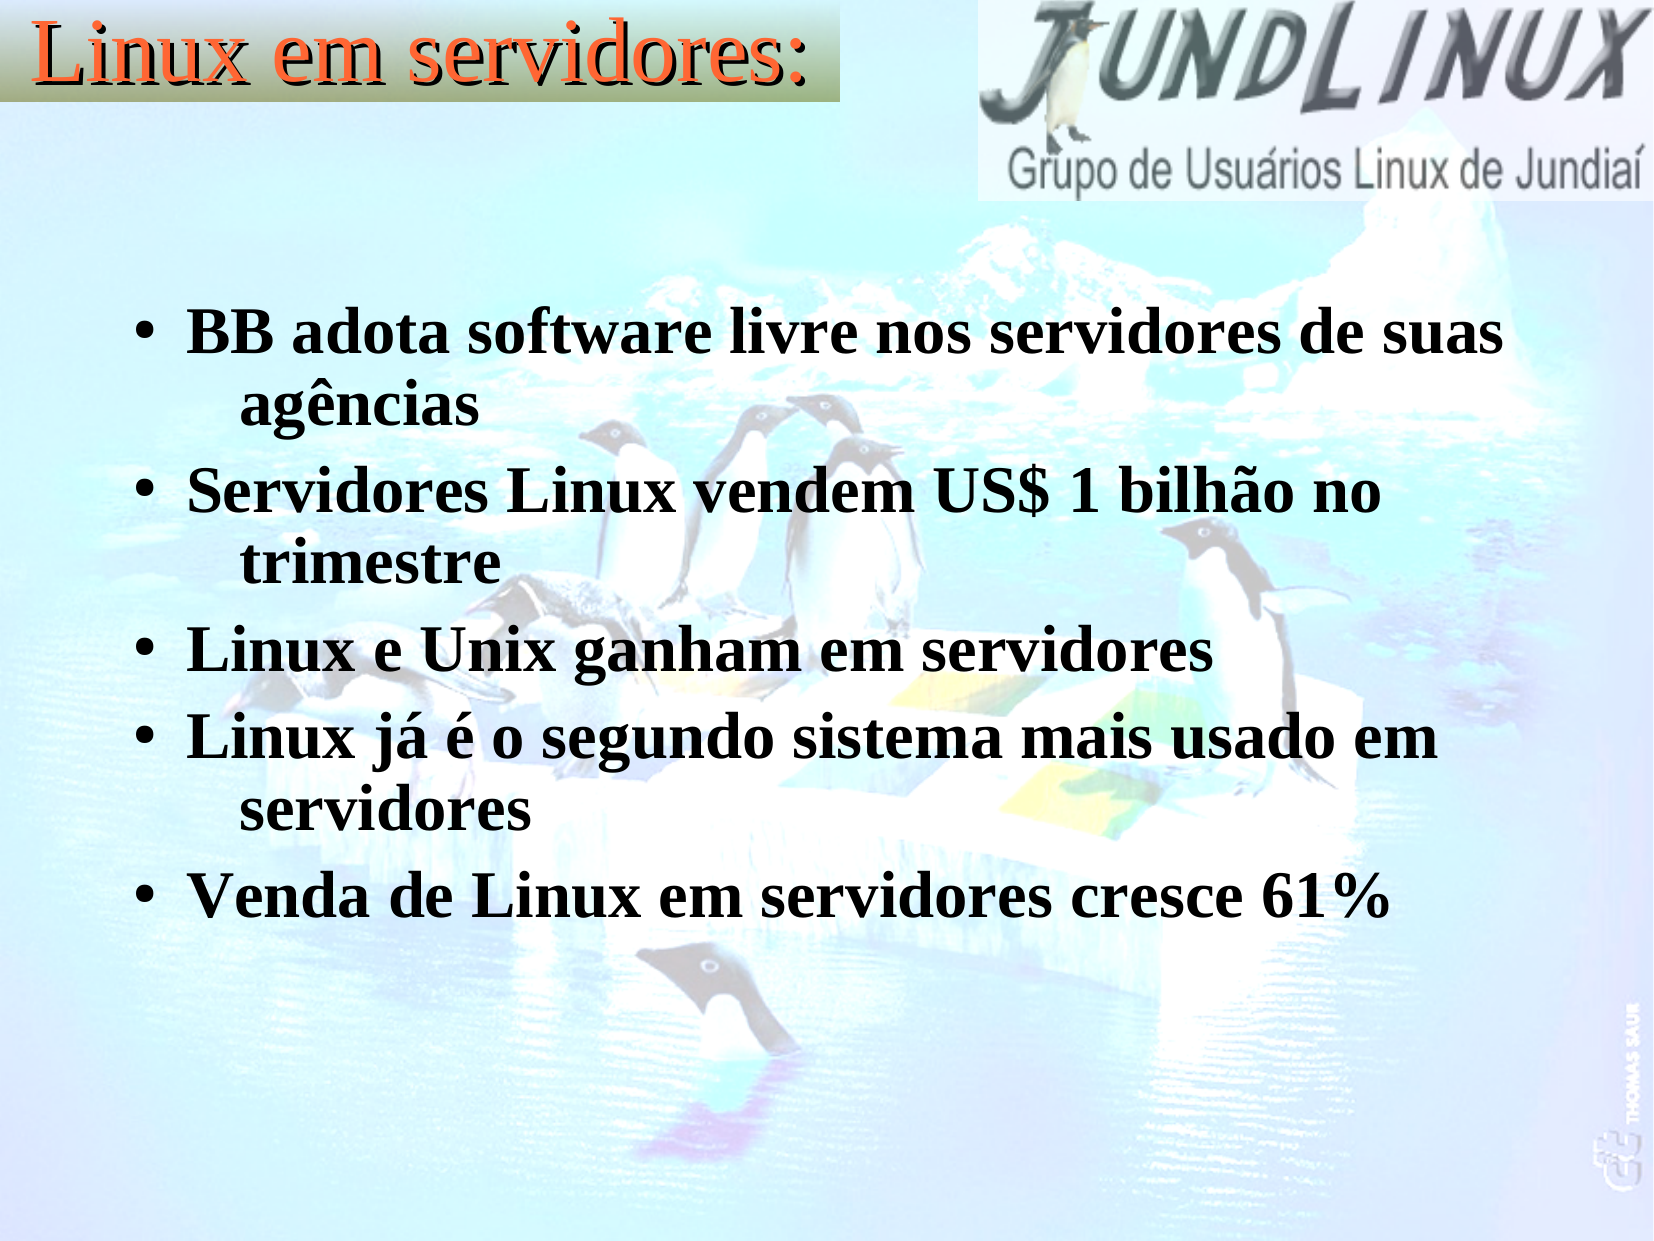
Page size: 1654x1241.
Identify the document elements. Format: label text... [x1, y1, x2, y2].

list BB adota software livre nos servidores de suas agências Servidores Linux vendem US$ 1 bilhão no trimestre Linux e Unix ganham em servidores Linux já é o segundo sistema mais usado em servidores Venda de Linux em servidores cresce 61% [82, 289, 1571, 1108]
picture [0, 0, 1654, 1241]
text_box Linux em servidores: [0, 0, 840, 102]
